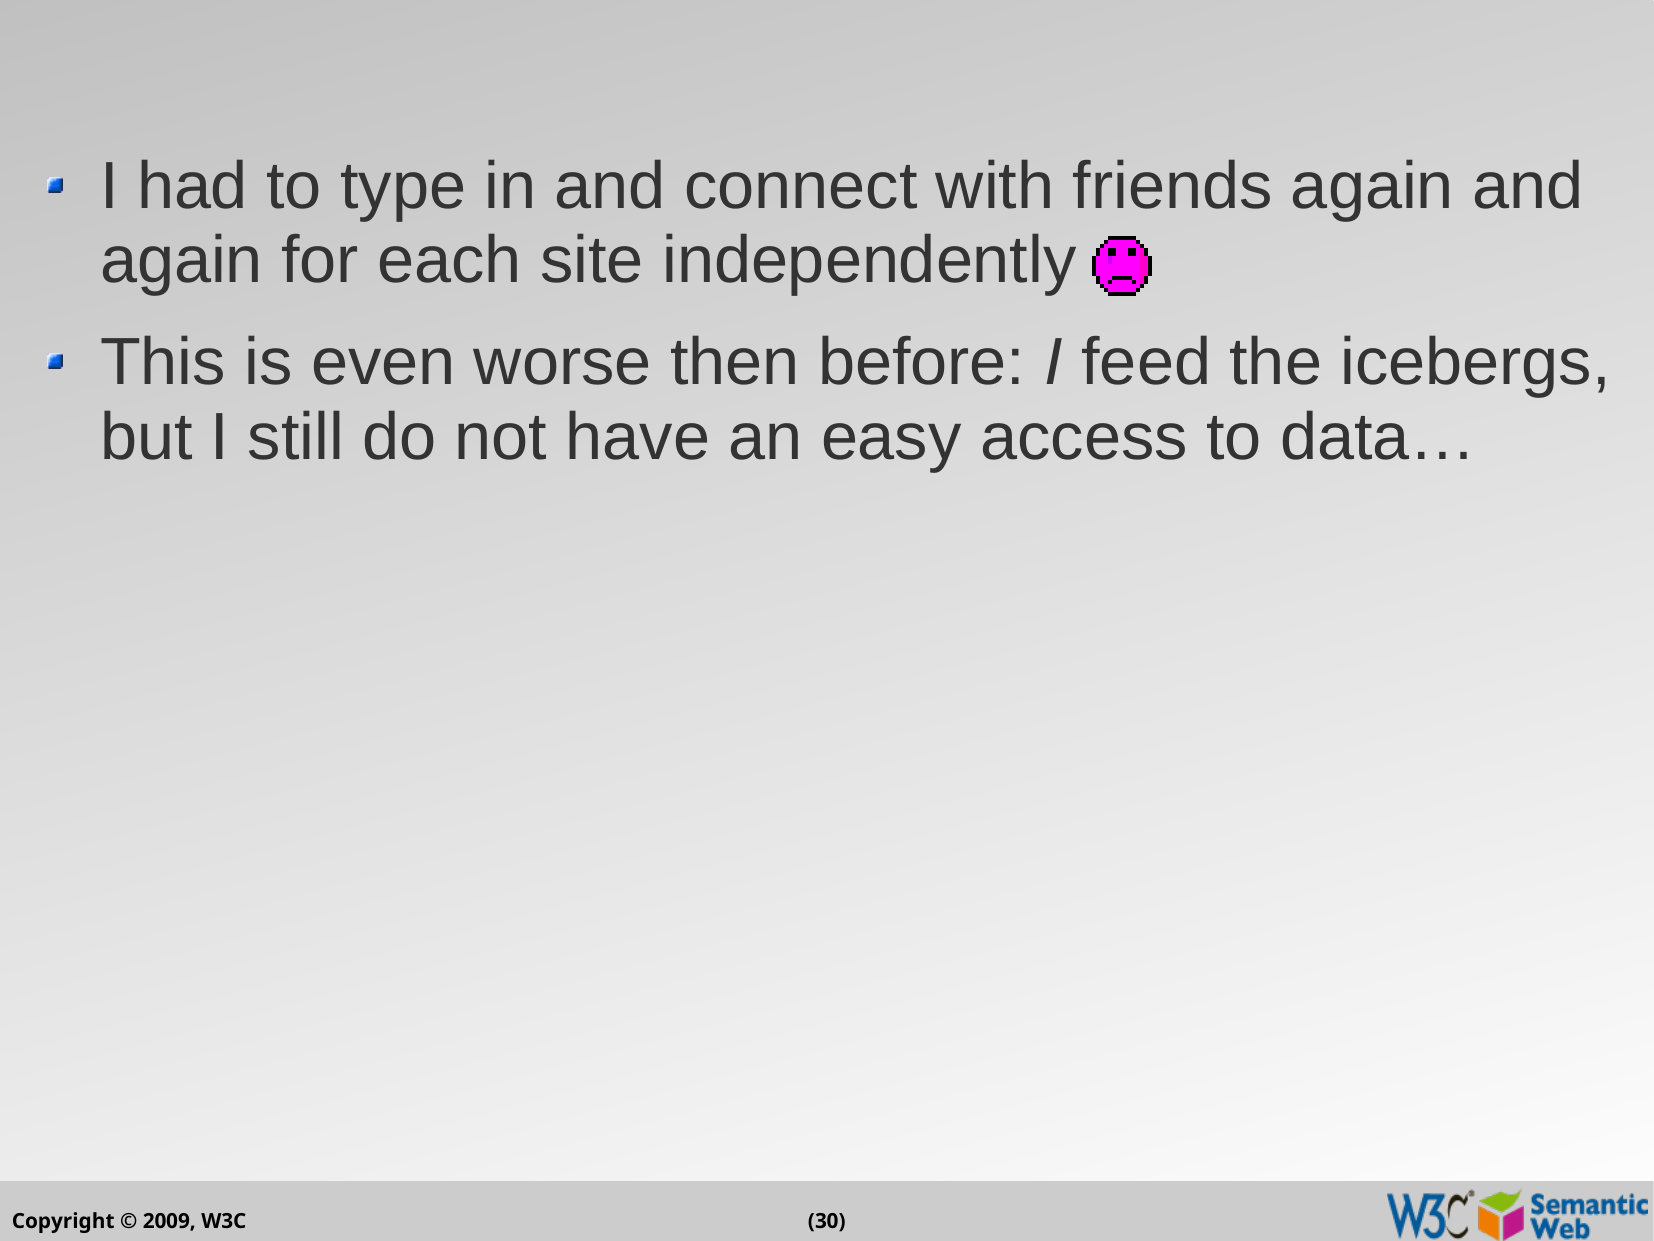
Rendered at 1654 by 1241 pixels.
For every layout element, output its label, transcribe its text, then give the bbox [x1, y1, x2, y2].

picture [1387, 1187, 1648, 1241]
picture [1092, 236, 1152, 296]
list I had to type in and connect with friends again and again for each site independently This is even worse then before: I feed the icebergs, but I still do not have an easy access to data… [29, 147, 1624, 1134]
